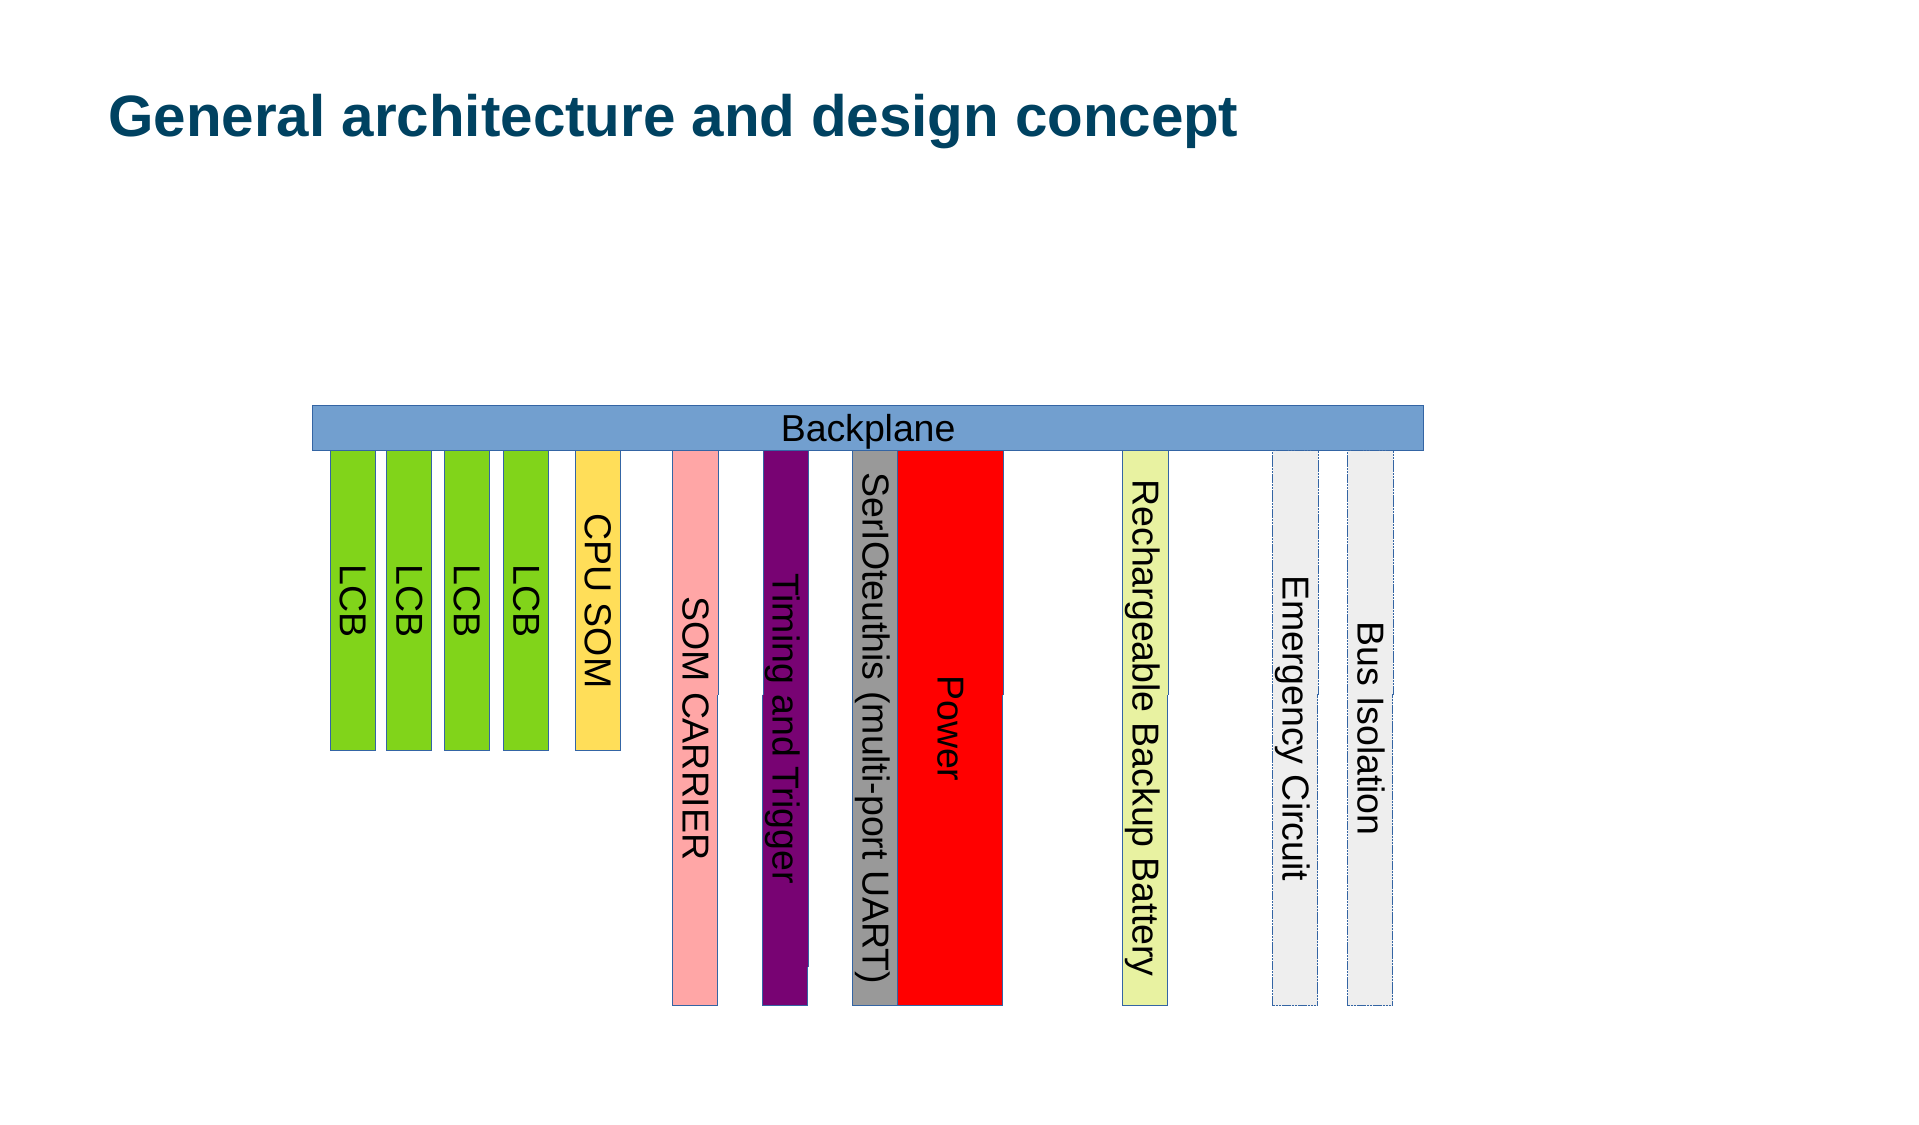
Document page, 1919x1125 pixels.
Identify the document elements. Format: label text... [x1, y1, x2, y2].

text_box Power [897, 450, 1004, 1006]
text_box Timing and Trigger [762, 450, 809, 1006]
title General architecture and design concept [93, 59, 1820, 177]
text_box SOM CARRIER [672, 450, 719, 1006]
text_box Rechargeable Backup Battery [1122, 450, 1169, 1006]
text_box LCB [444, 450, 490, 751]
text_box LCB [330, 450, 376, 751]
text_box SerIOteuthis (multi-port UART) [852, 450, 897, 1006]
text_box Bus Isolation [1347, 450, 1394, 1006]
text_box Backplane [312, 405, 1424, 451]
text_box LCB [386, 450, 432, 751]
text_box CPU SOM [575, 450, 621, 751]
text_box Emergency Circuit [1272, 450, 1319, 1006]
text_box LCB [503, 450, 549, 751]
